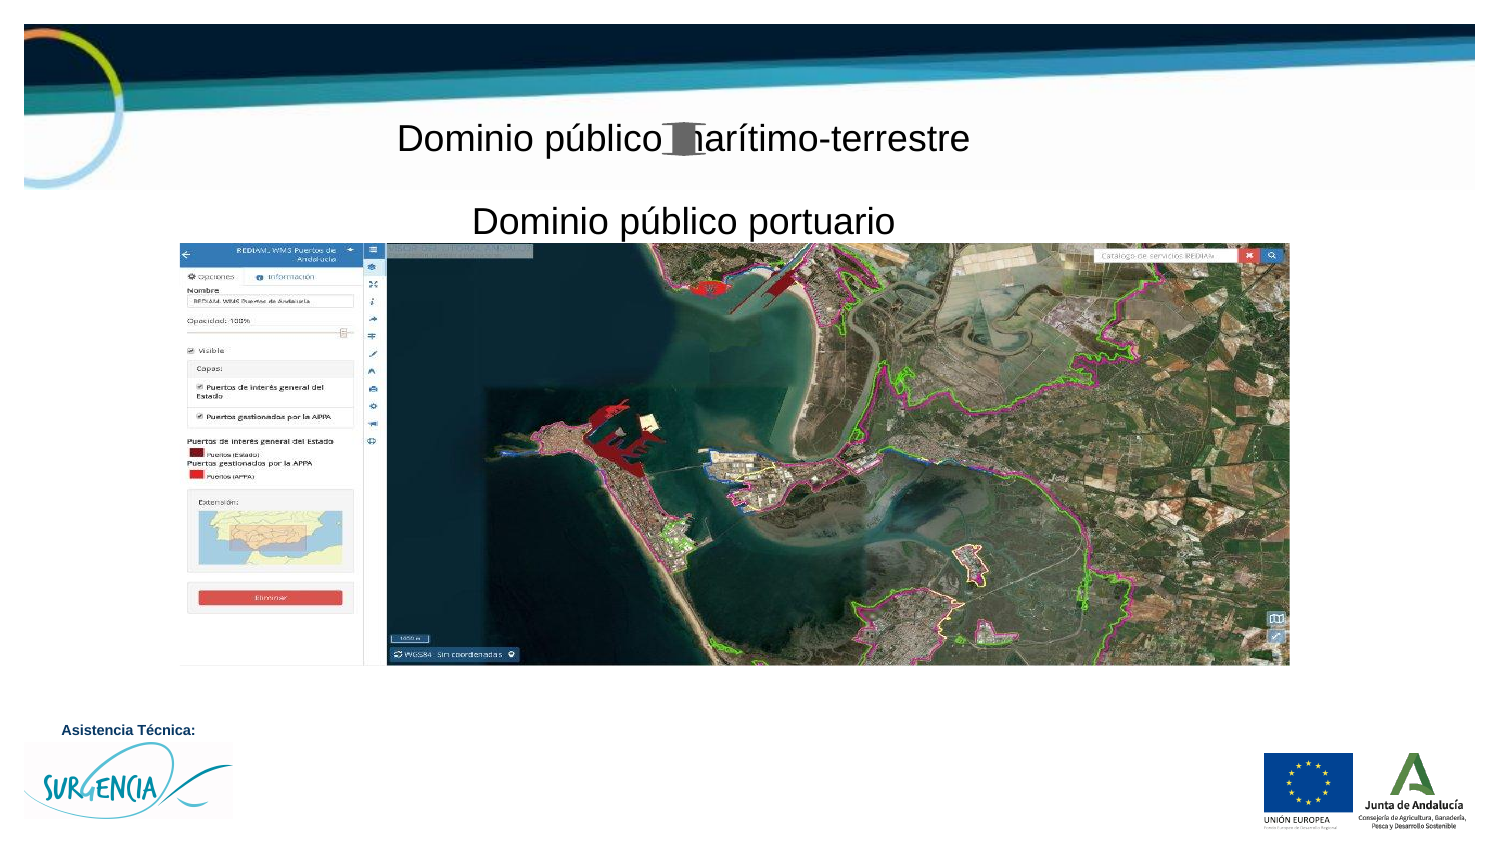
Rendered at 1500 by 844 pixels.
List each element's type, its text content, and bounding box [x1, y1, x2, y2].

picture [1264, 753, 1476, 830]
text_box [662, 122, 706, 156]
title Dominio público marítimo-terrestre Dominio público portuario [271, 113, 1097, 243]
picture [179, 243, 1290, 666]
picture [24, 24, 1475, 190]
text_box Asistencia Técnica: [41, 705, 216, 754]
picture [24, 742, 233, 819]
